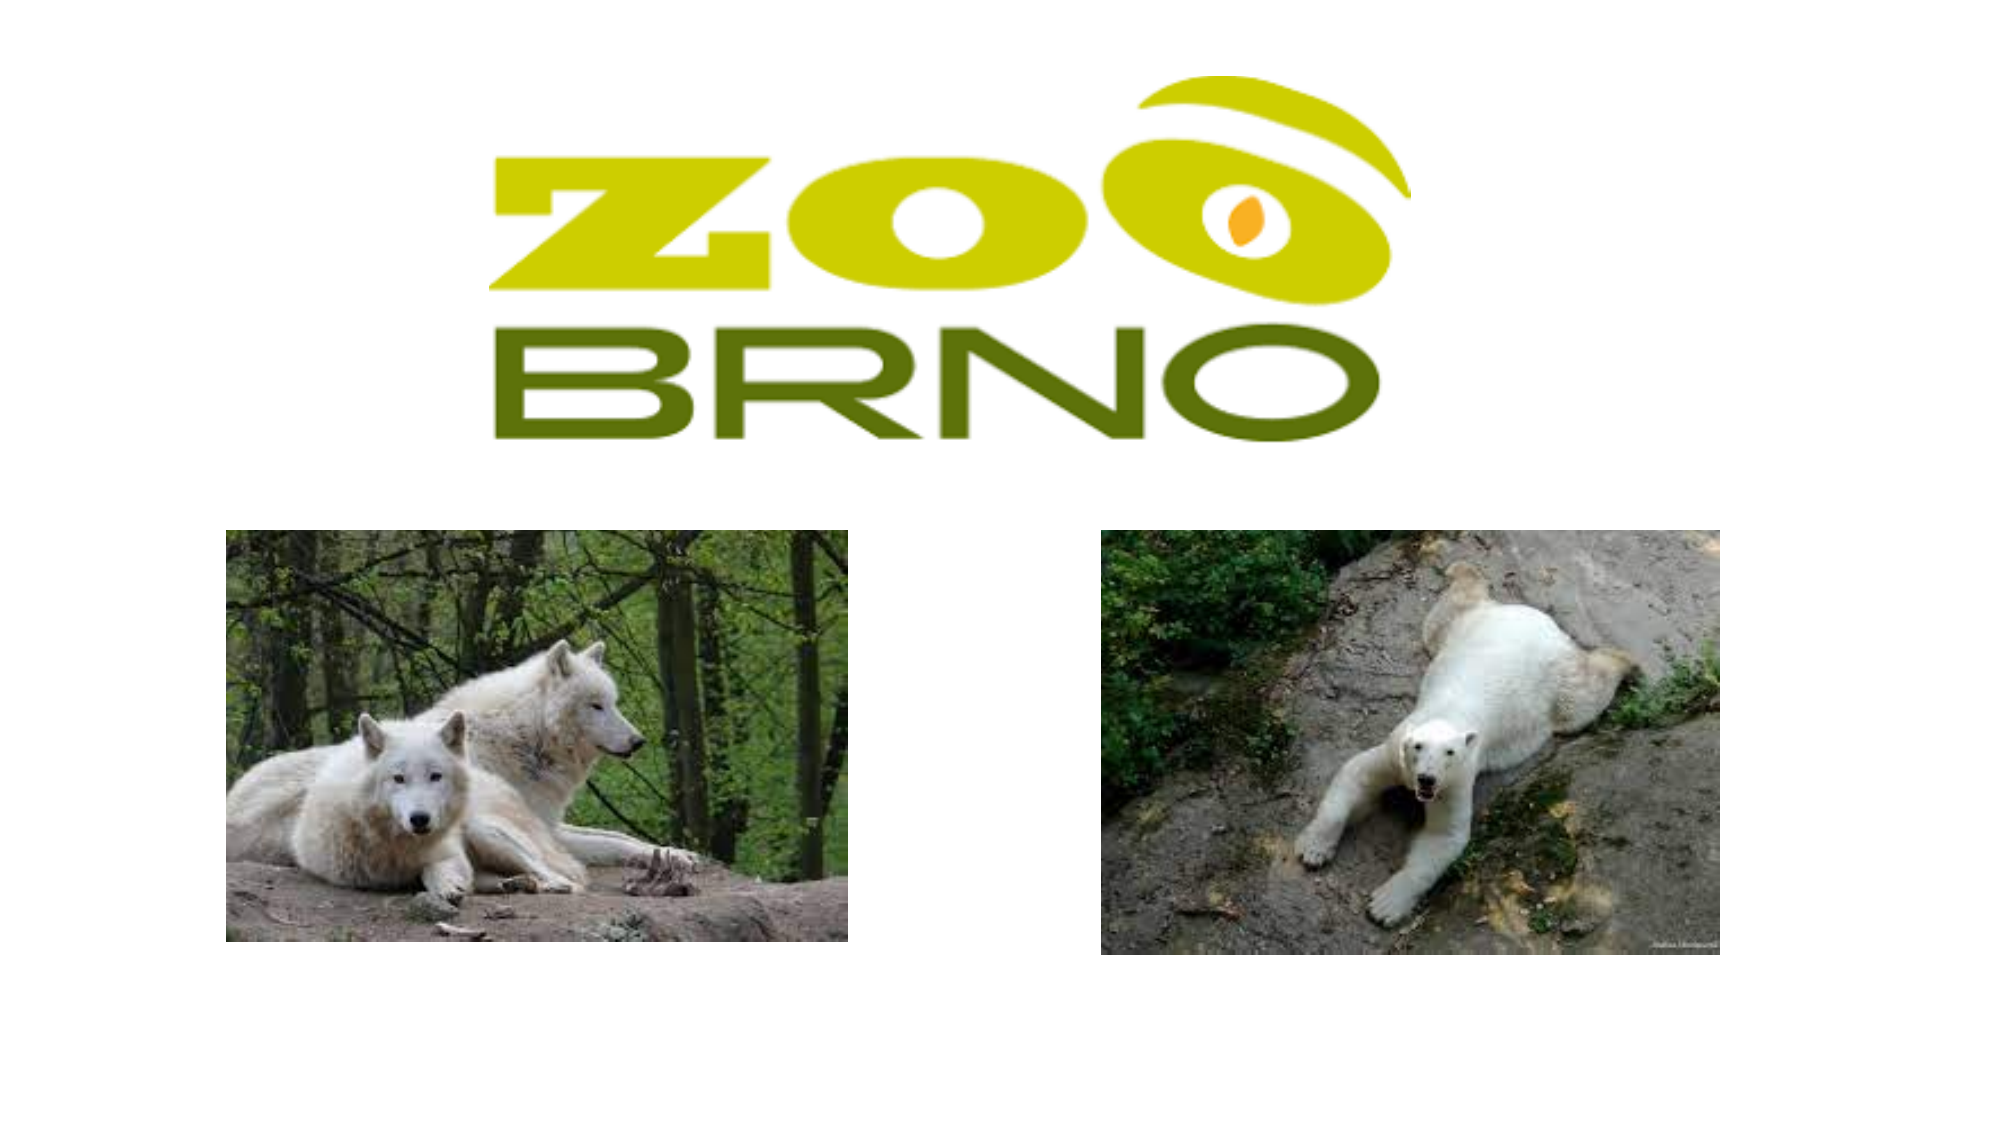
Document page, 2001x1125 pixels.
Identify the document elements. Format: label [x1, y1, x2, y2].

picture [489, 76, 1411, 445]
picture [226, 530, 848, 942]
picture [1101, 530, 1720, 955]
